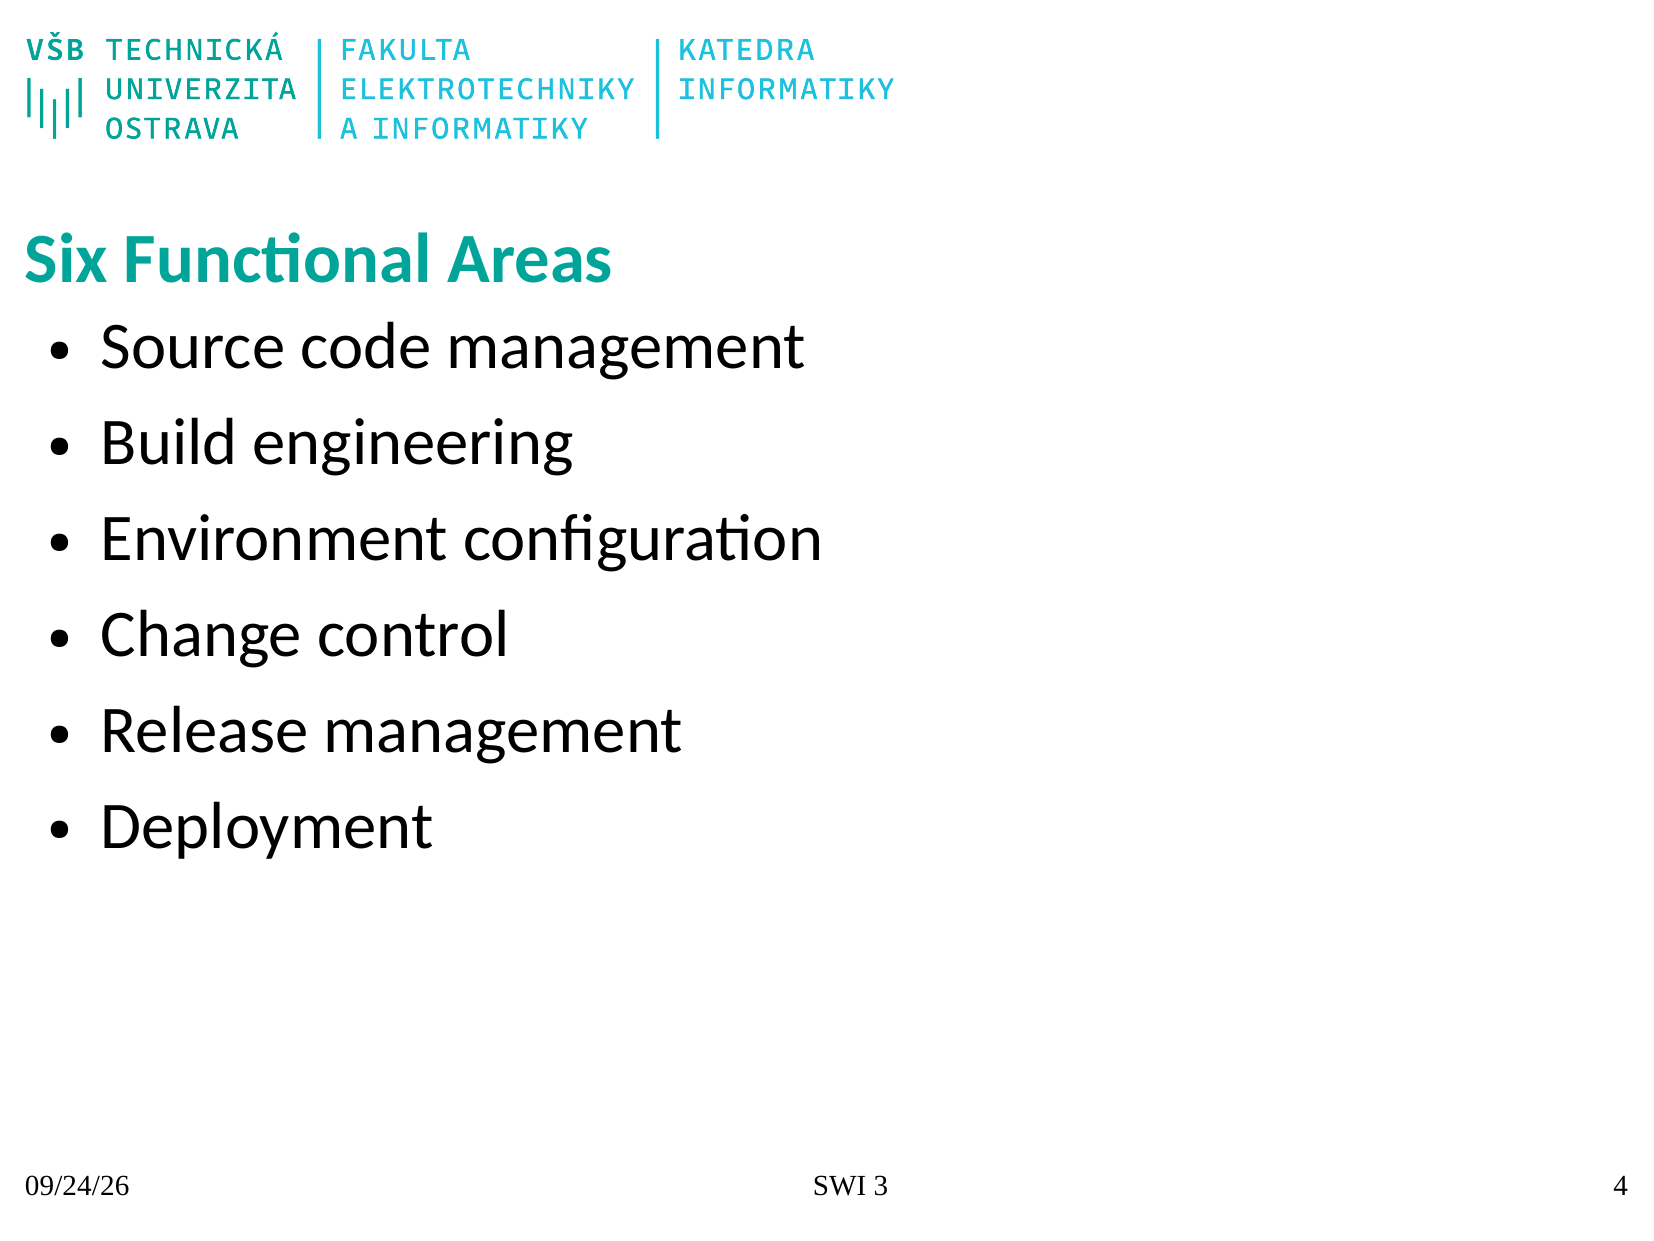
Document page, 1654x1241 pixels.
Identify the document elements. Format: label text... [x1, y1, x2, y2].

list Source code management Build engineering Environment configuration Change control Release management Deployment [30, 318, 1629, 1146]
picture [26, 31, 894, 139]
title Six Functional Areas [24, 169, 1629, 300]
